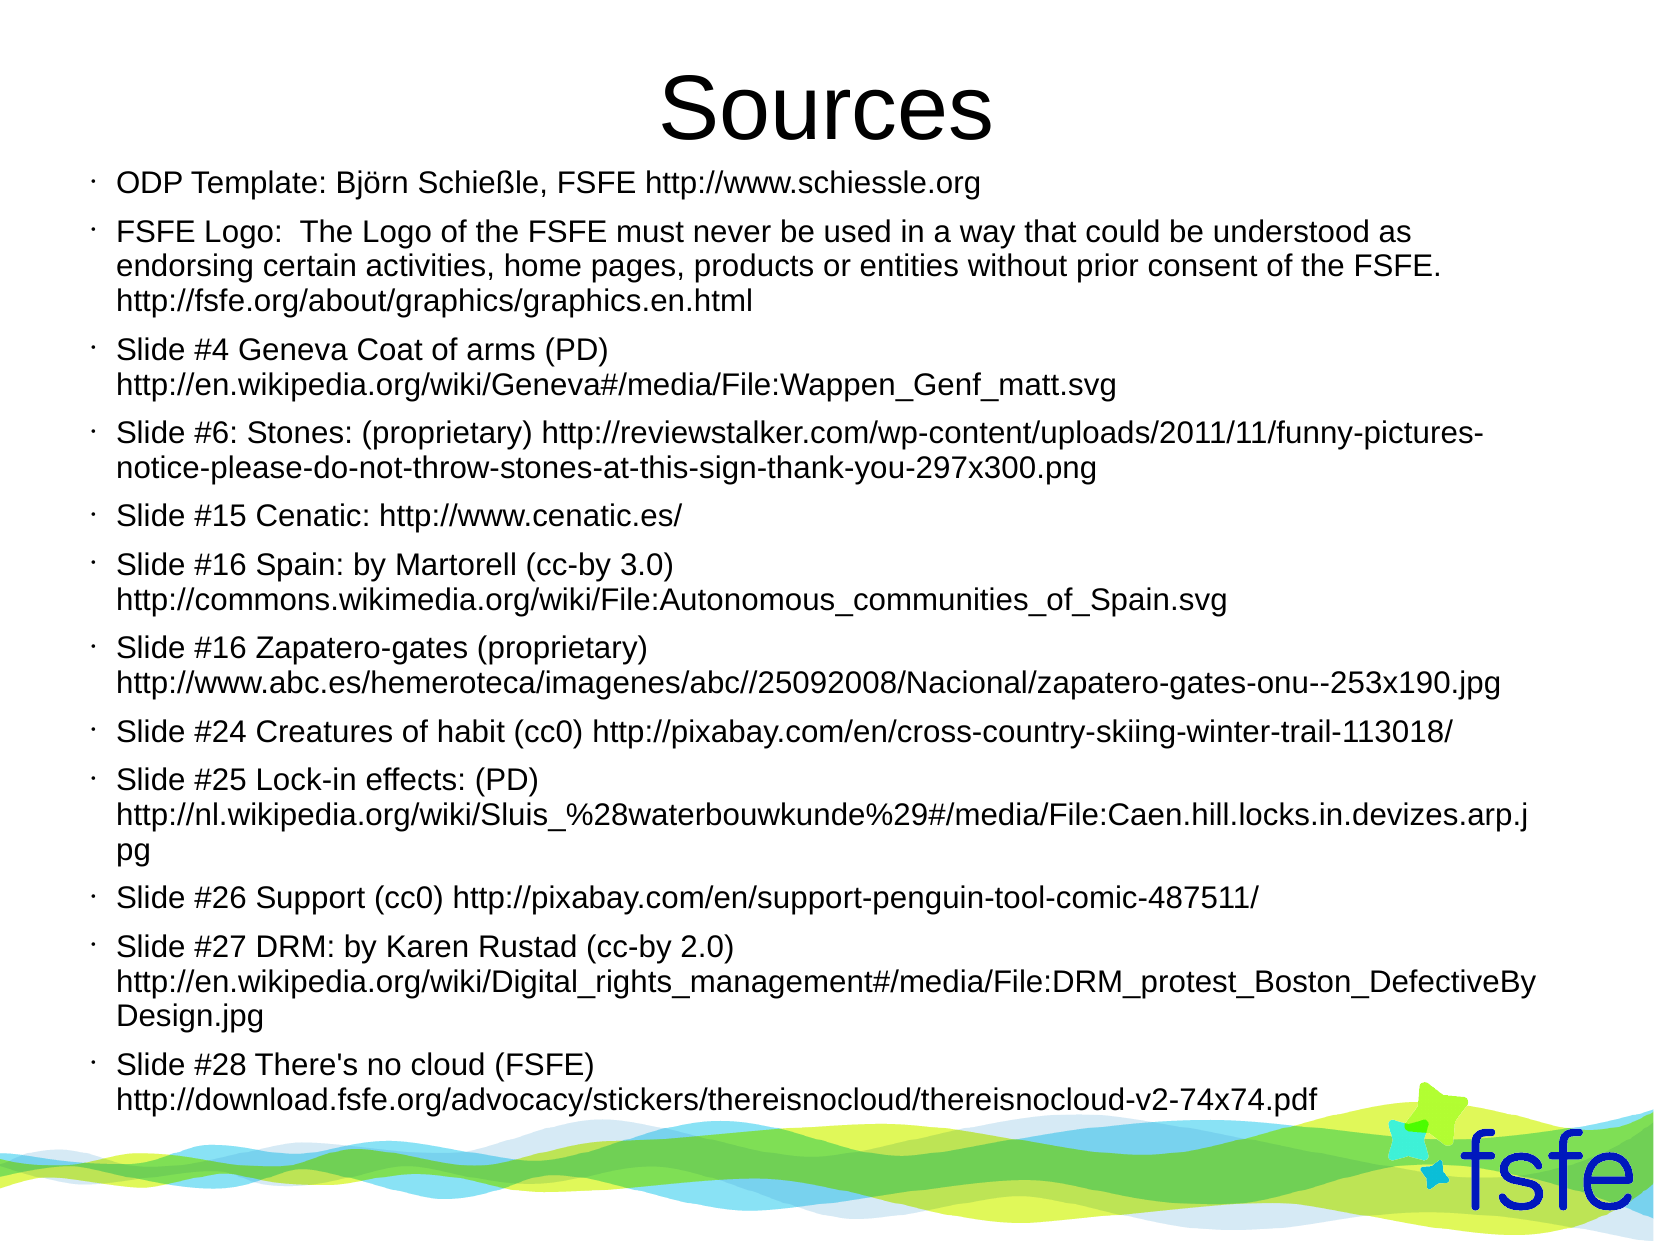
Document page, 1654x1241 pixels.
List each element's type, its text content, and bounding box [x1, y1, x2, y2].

list ODP Template: Björn Schießle, FSFE http://www.schiessle.org FSFE Logo: The Logo of the FSFE must never be used in a way that could be understood as endorsing certain activities, home pages, products or entities without prior consent of the FSFE. http://fsfe.org/about/graphics/graphics.en.html Slide #4 Geneva Coat of arms (PD) http://en.wikipedia.org/wiki/Geneva#/media/File:Wappen_Genf_matt.svg Slide #6: Stones: (proprietary) http://reviewstalker.com/wp-content/uploads/2011/11/funny-pictures-notice-please-do-not-throw-stones-at-this-sign-thank-you-297x300.png Slide #15 Cenatic: http://www.cenatic.es/ Slide #16 Spain: by Martorell (cc-by 3.0) http://commons.wikimedia.org/wiki/File:Autonomous_communities_of_Spain.svg Slide #16 Zapatero-gates (proprietary) http://www.abc.es/hemeroteca/imagenes/abc//25092008/Nacional/zapatero-gates-onu--253x190.jpg Slide #24 Creatures of habit (cc0) http://pixabay.com/en/cross-country-skiing-winter-trail-113018/ Slide #25 Lock-in effects: (PD) http://nl.wikipedia.org/wiki/Sluis_%28waterbouwkunde%29#/media/File:Caen.hill.locks.in.devizes.arp.jpg Slide #26 Support (cc0) http://pixabay.com/en/support-penguin-tool-comic-487511/ Slide #27 DRM: by Karen Rustad (cc-by 2.0) http://en.wikipedia.org/wiki/Digital_rights_management#/media/File:DRM_protest_Boston_DefectiveByDesign.jpg Slide #28 There's no cloud (FSFE) http://download.fsfe.org/advocacy/stickers/thereisnocloud/thereisnocloud-v2-74x74.pdf [82, 165, 1548, 1158]
title Sources [82, 49, 1571, 166]
picture [0, 1081, 1654, 1241]
